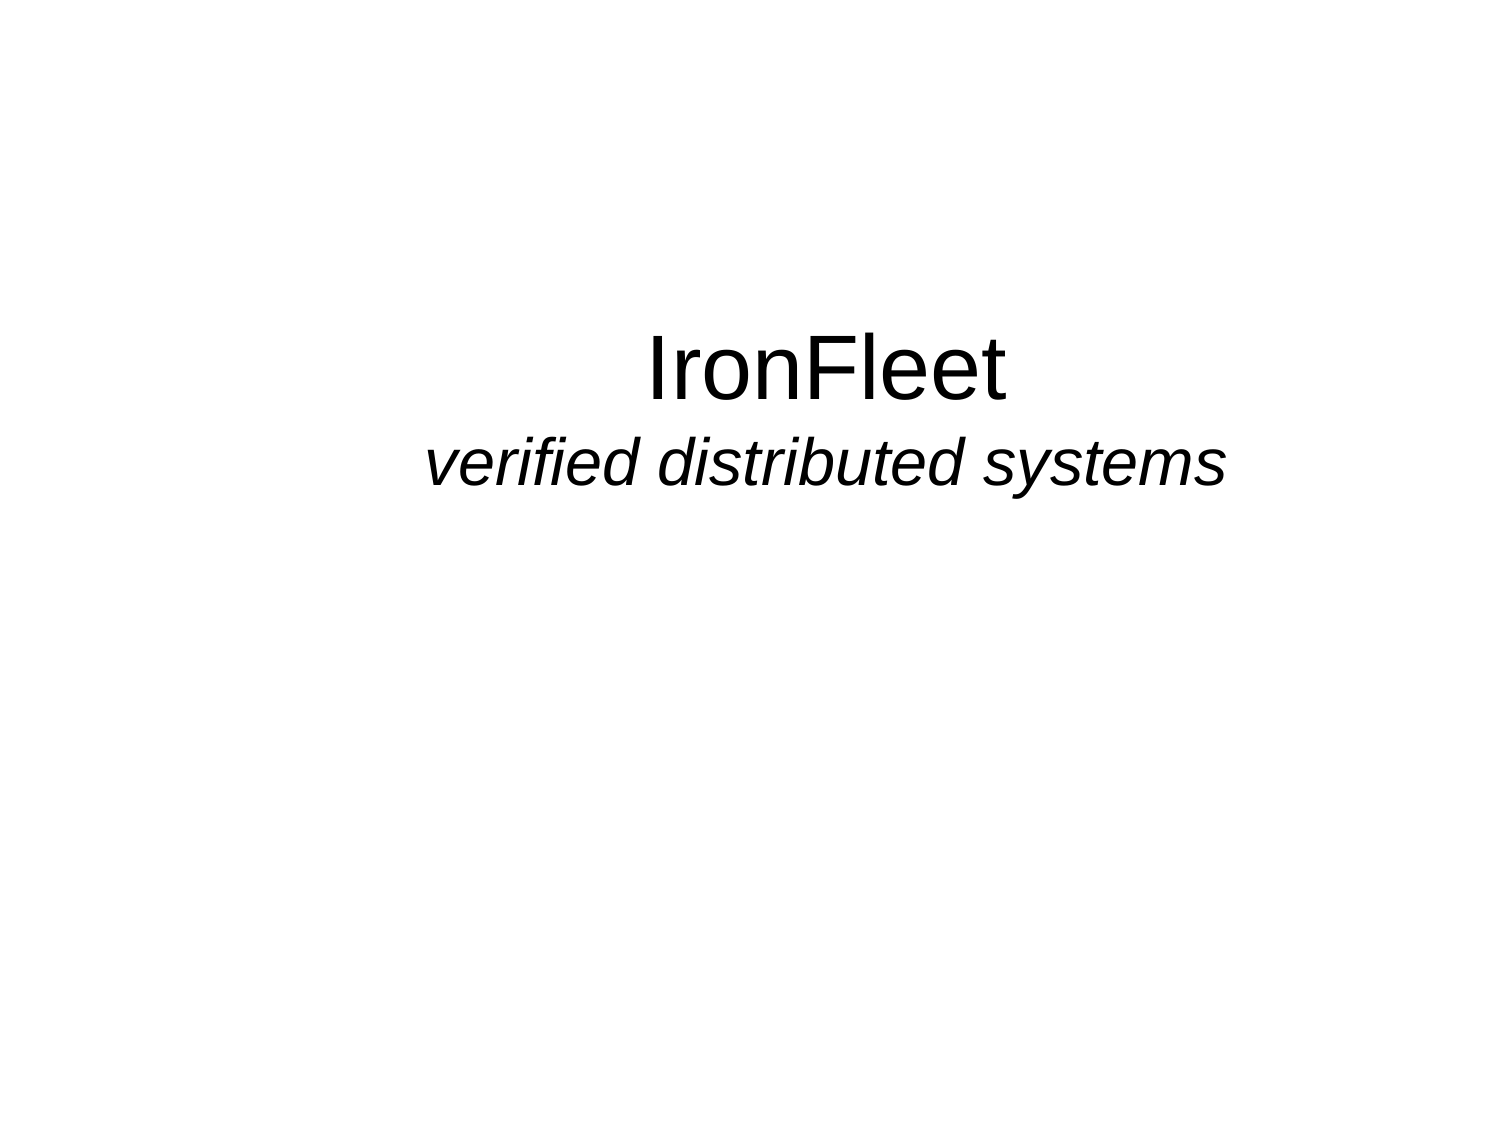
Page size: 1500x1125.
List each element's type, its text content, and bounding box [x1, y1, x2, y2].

text_box IronFleet verified distributed systems [82, 314, 1500, 492]
